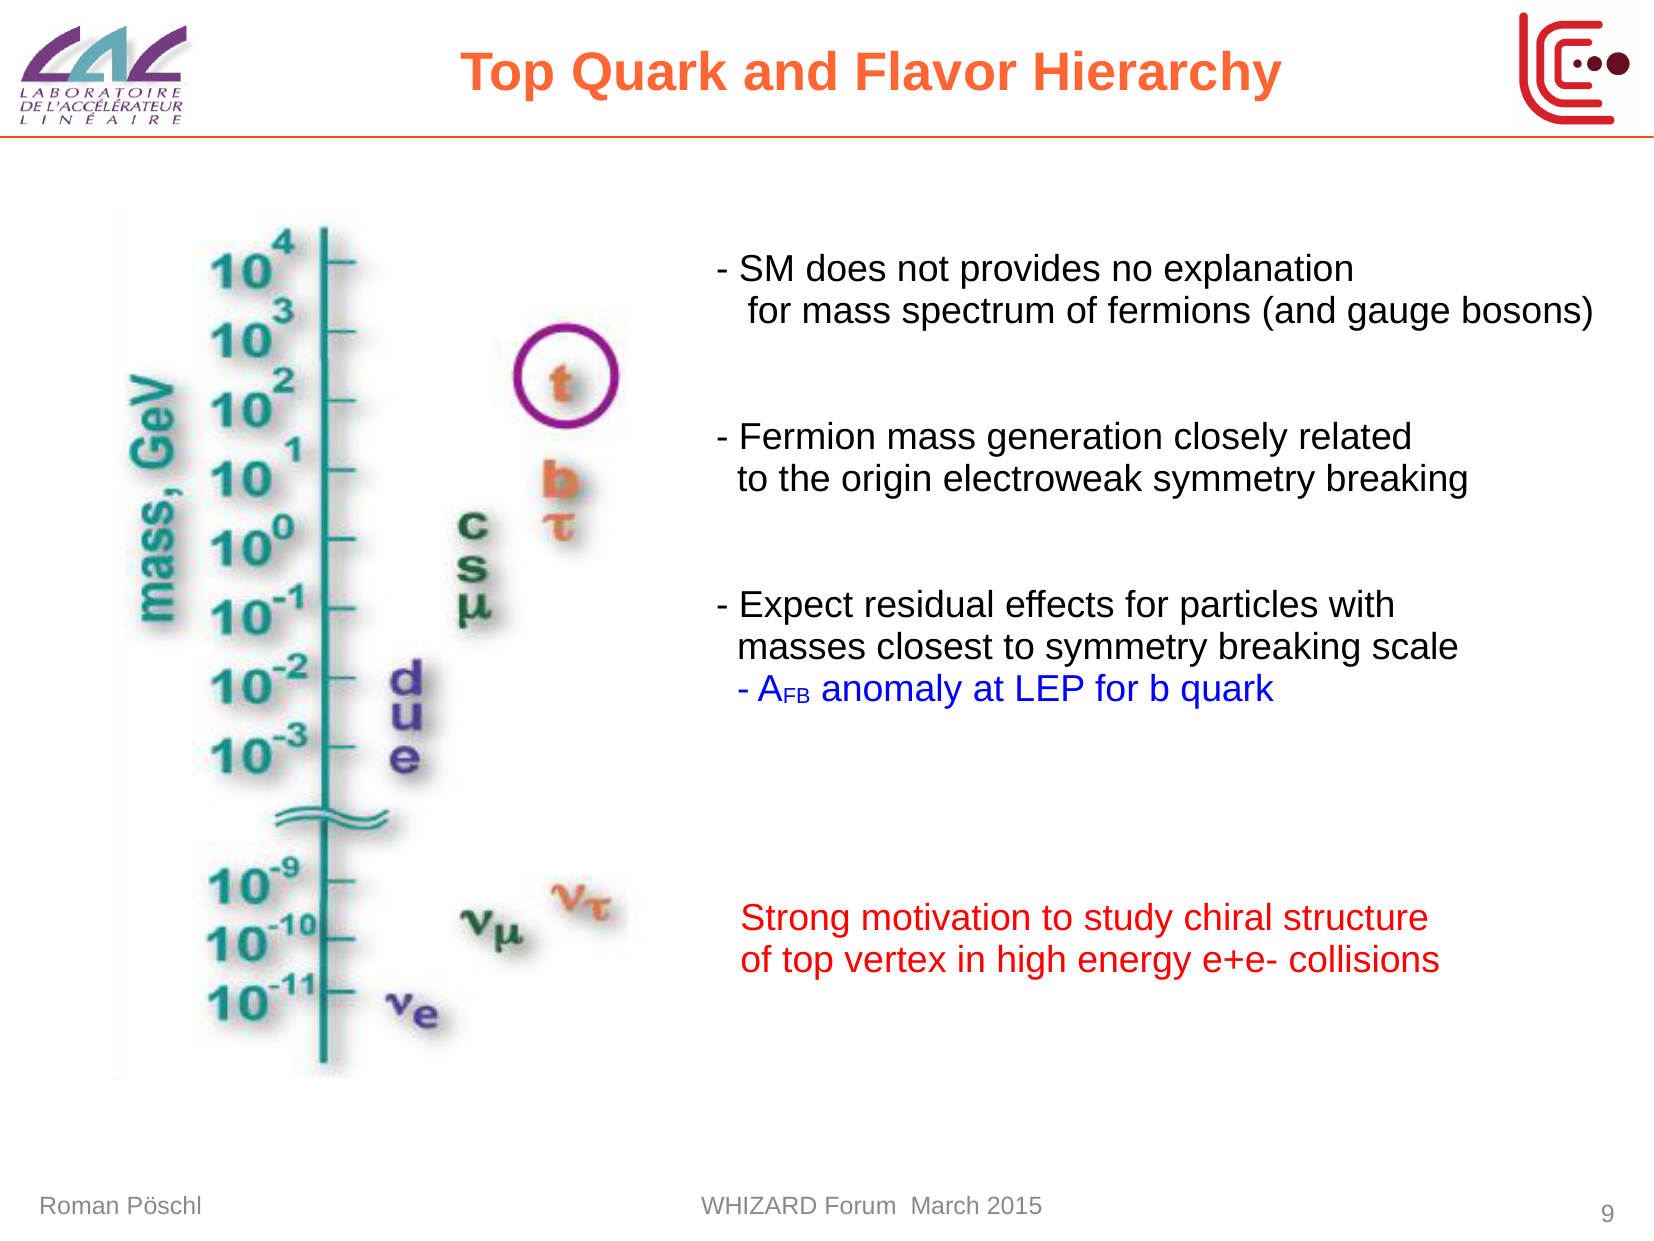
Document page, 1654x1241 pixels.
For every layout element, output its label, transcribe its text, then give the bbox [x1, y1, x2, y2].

title Top Quark and Flavor Hierarchy [128, 29, 1617, 113]
picture [17, 22, 199, 127]
picture [1508, 2, 1641, 135]
text_box Strong motivation to study chiral structure of top vertex in high energy e+e- collisions [725, 808, 1579, 988]
text_box - SM does not provides no explanation for mass spectrum of fermions (and gauge bosons) - Fermion mass generation closely related to the origin electroweak symmetry breaking - Expect residual effects for particles with masses closest to symmetry breaking scale - AFB anomaly at LEP for b quark [701, 240, 1617, 808]
picture [113, 212, 646, 1081]
